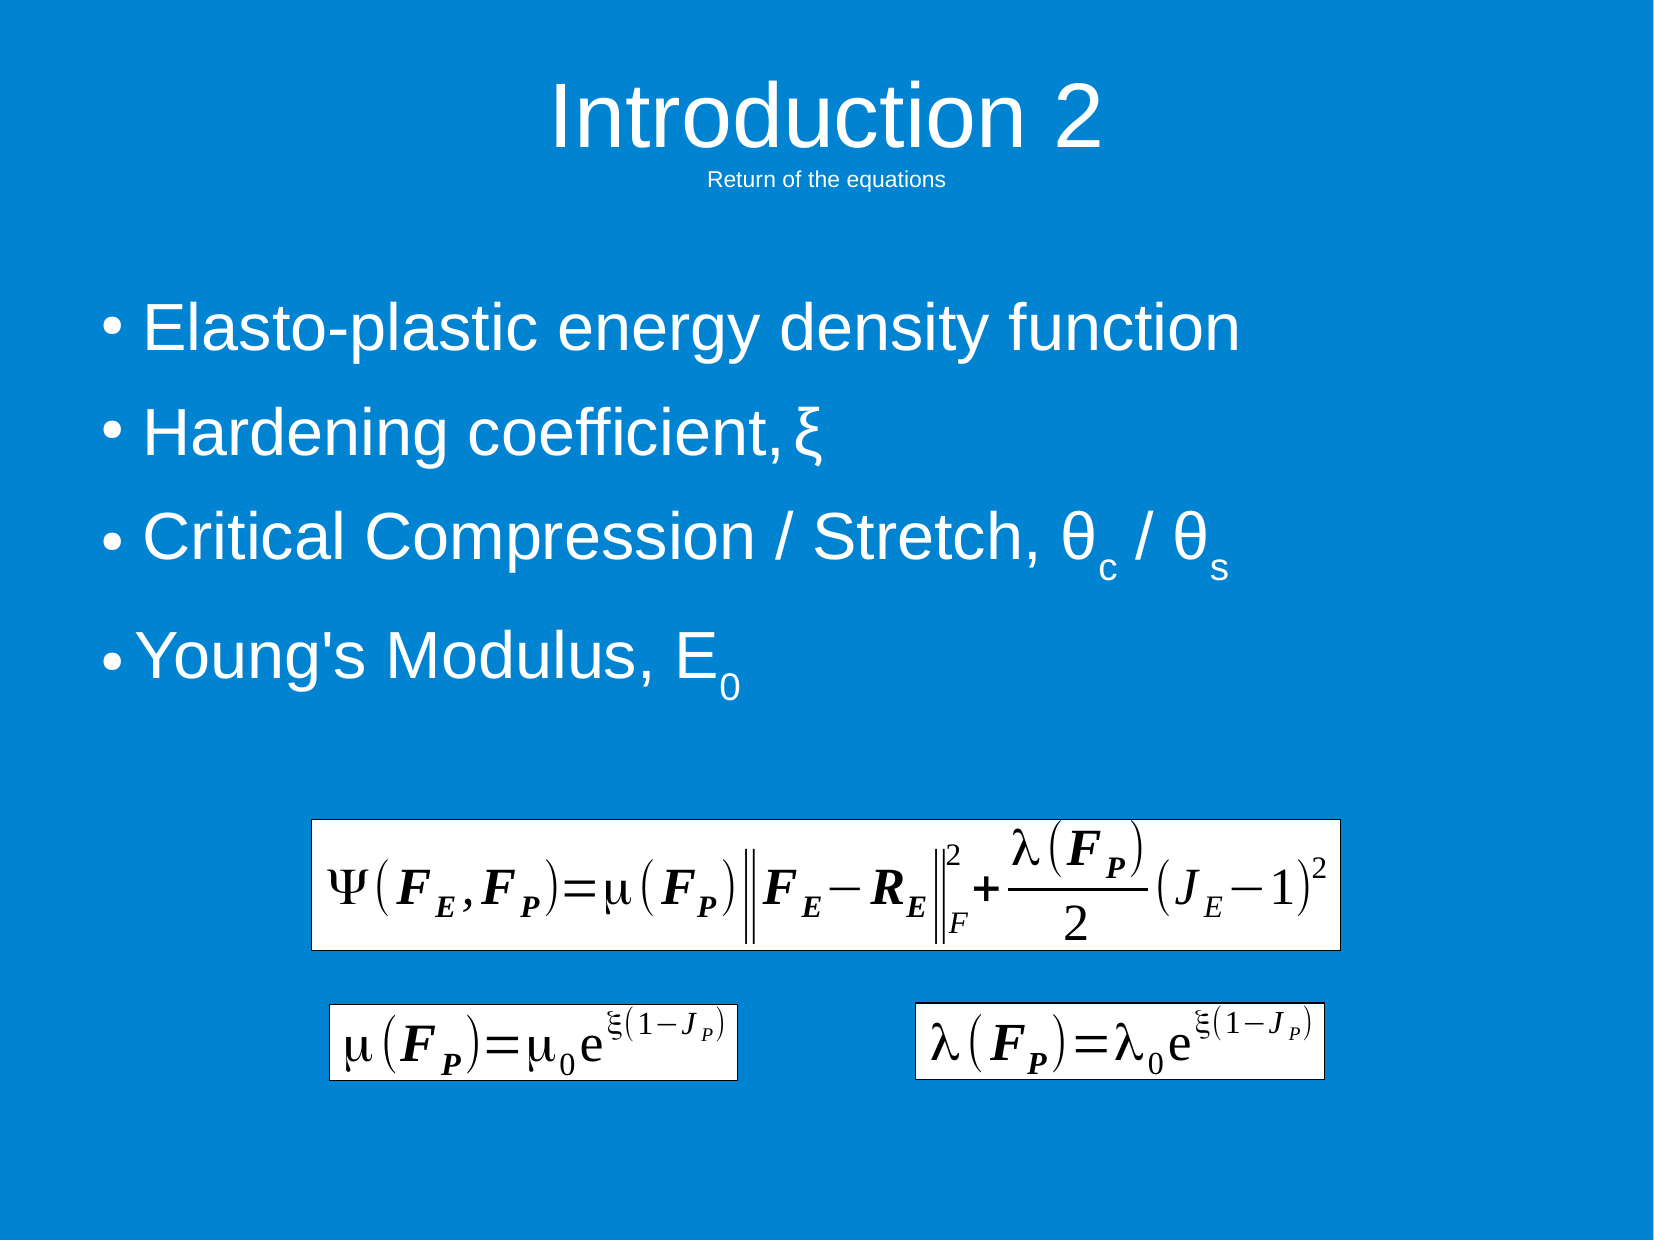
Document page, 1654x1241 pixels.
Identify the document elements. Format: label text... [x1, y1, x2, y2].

title Introduction 2 Return of the equations [0, 0, 1654, 257]
chart [916, 1003, 1325, 1080]
list Elasto-plastic energy density function Hardening coefficient, ξ Critical Compression / Stretch, θc / θs Young's Modulus, E0 [82, 290, 1572, 1010]
chart [329, 1004, 738, 1081]
chart [311, 819, 1341, 951]
